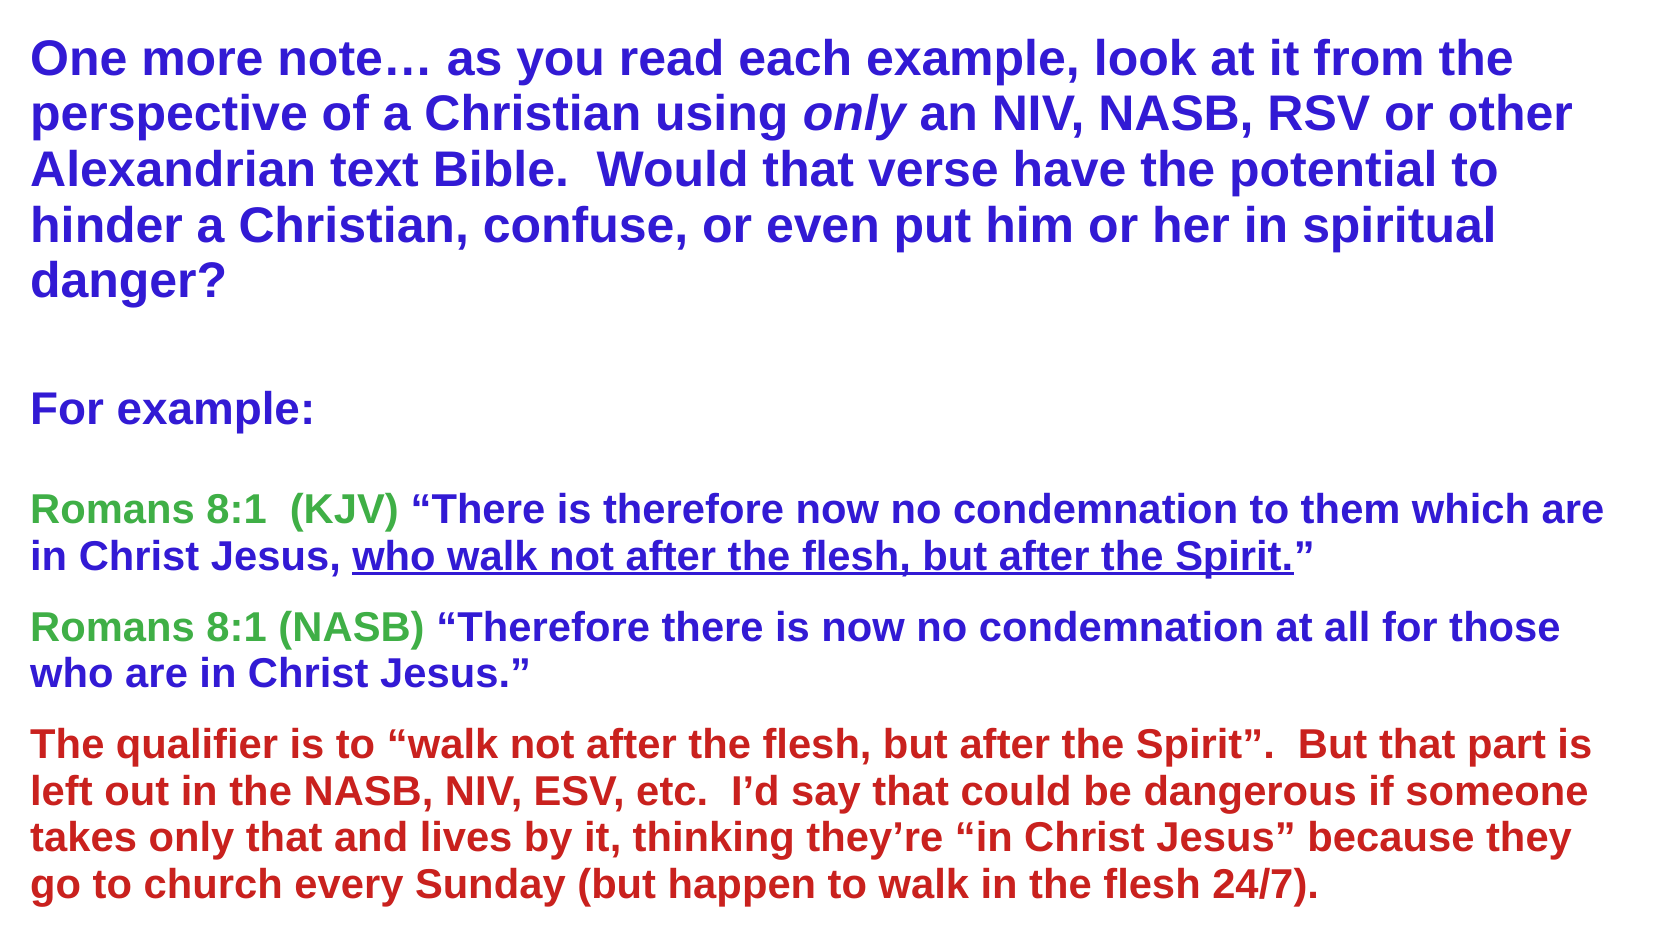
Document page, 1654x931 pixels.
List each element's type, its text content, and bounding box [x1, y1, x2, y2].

text_box One more note… as you read each example, look at it from the perspective of a Christian using only an NIV, NASB, RSV or other Alexandrian text Bible. Would that verse have the potential to hinder a Christian, confuse, or even put him or her in spiritual danger? For example: Romans 8:1 (KJV) “There is therefore now no condemnation to them which are in Christ Jesus, who walk not after the flesh, but after the Spirit.” Romans 8:1 (NASB) “Therefore there is now no condemnation at all for those who are in Christ Jesus.” The qualifier is to “walk not after the flesh, but after the Spirit”. But that part is left out in the NASB, NIV, ESV, etc. I’d say that could be dangerous if someone takes only that and lives by it, thinking they’re “in Christ Jesus” because they go to church every Sunday (but happen to walk in the flesh 24/7). [15, 22, 1627, 915]
